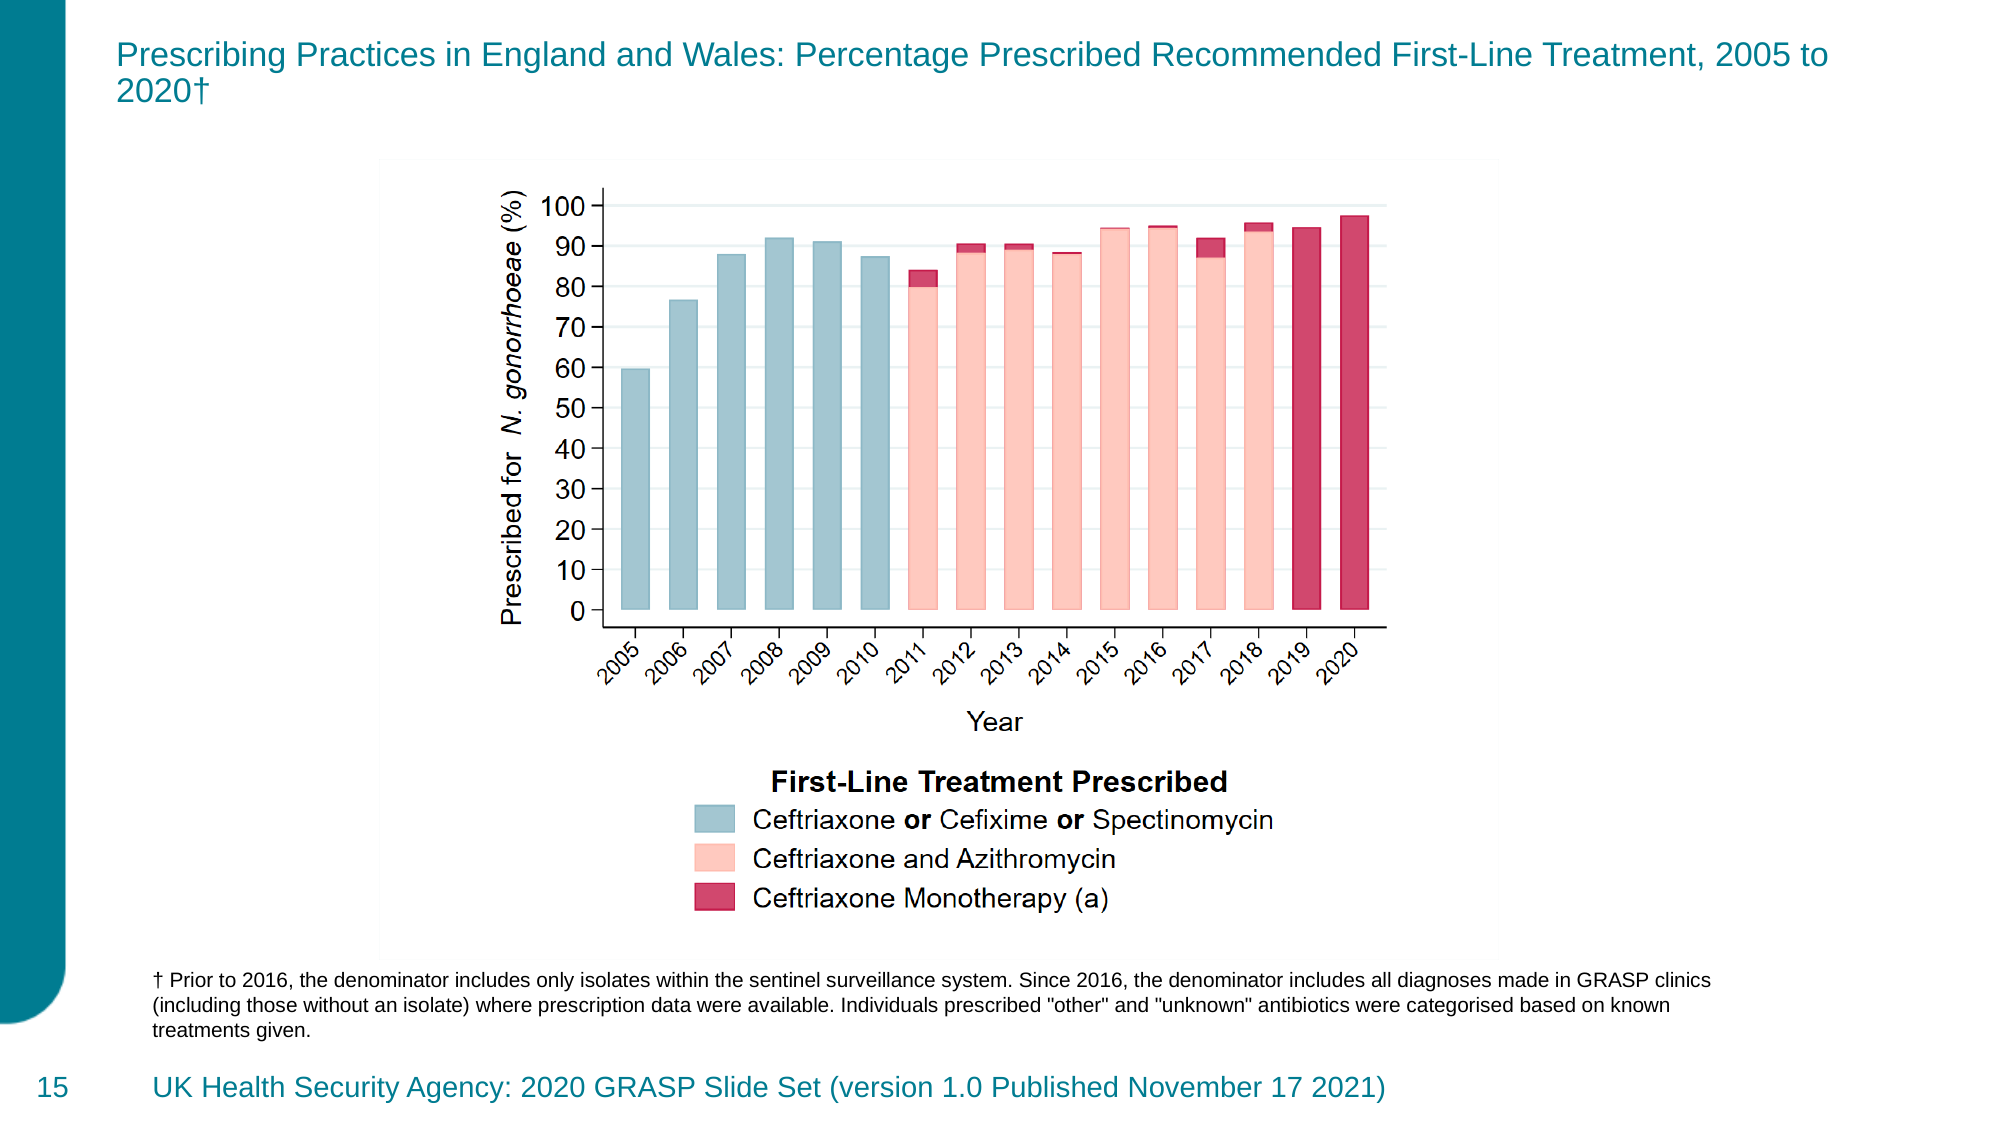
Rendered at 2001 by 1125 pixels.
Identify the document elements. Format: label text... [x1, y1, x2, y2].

text_box † Prior to 2016, the denominator includes only isolates within the sentinel surveillance system. Since 2016, the denominator includes all diagnoses made in GRASP clinics (including those without an isolate) where prescription data were available. Individuals prescribed "other" and "unknown" antibiotics were categorised based on known treatments given. [137, 959, 1779, 1049]
text_box UK Health Security Agency: 2020 GRASP Slide Set (version 1.0 Published November 17 2021) [137, 1056, 1780, 1116]
picture [379, 159, 1499, 960]
title Prescribing Practices in England and Wales: Percentage Prescribed Recommended First-Line Treatment, 2005 to 2020† [101, 29, 1926, 189]
text_box [21, 1056, 120, 1117]
